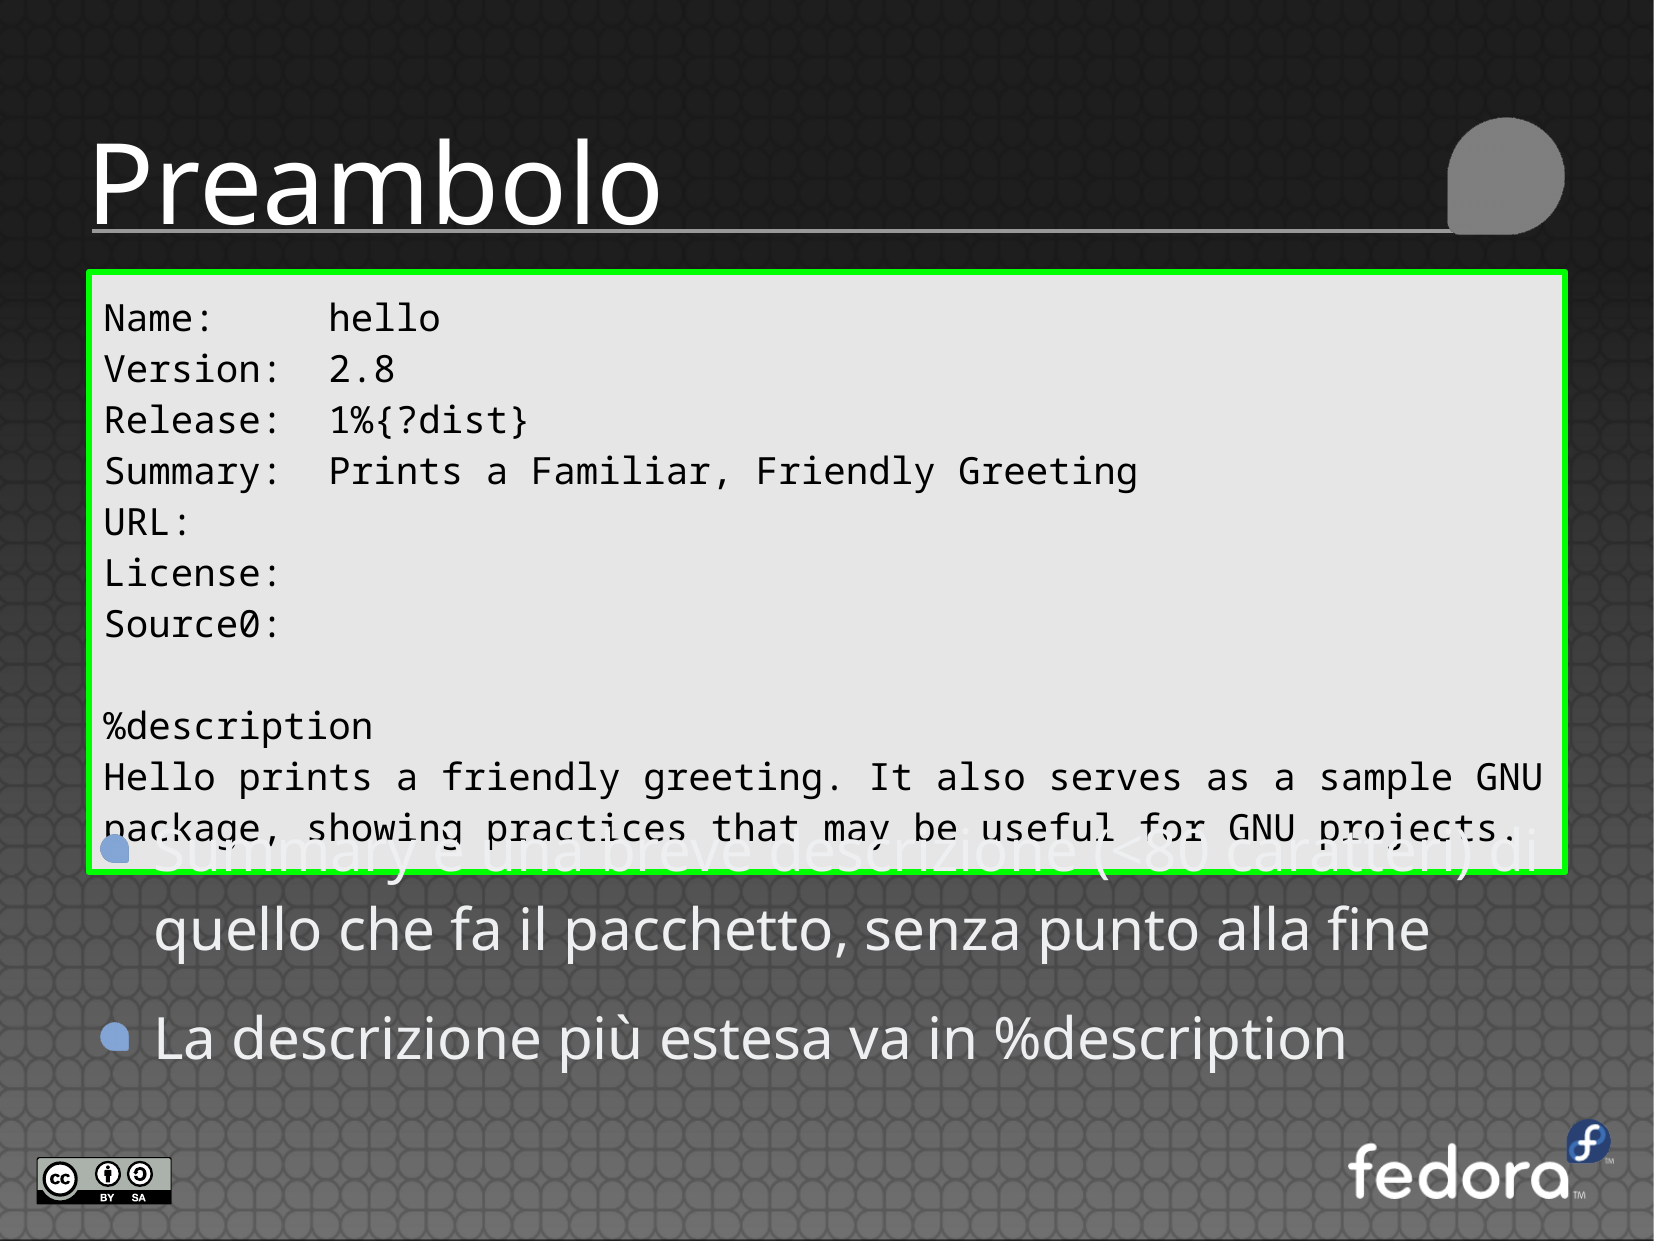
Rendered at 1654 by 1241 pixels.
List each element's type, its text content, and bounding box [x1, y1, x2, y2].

picture [0, 0, 1654, 1241]
text_box Name: hello Version: 2.8 Release: 1%{?dist} Summary: Prints a Familiar, Friendly Greeting URL: License: Source0: %description Hello prints a friendly greeting. It also serves as a sample GNU package, showing practices that may be useful for GNU projects. [88, 271, 1565, 790]
list Summary è una breve descrizione (<80 caratteri) di quello che fa il pacchetto, senza punto alla fine La descrizione più estesa va in %description [82, 809, 1565, 1042]
title Preambolo [86, 110, 1576, 251]
